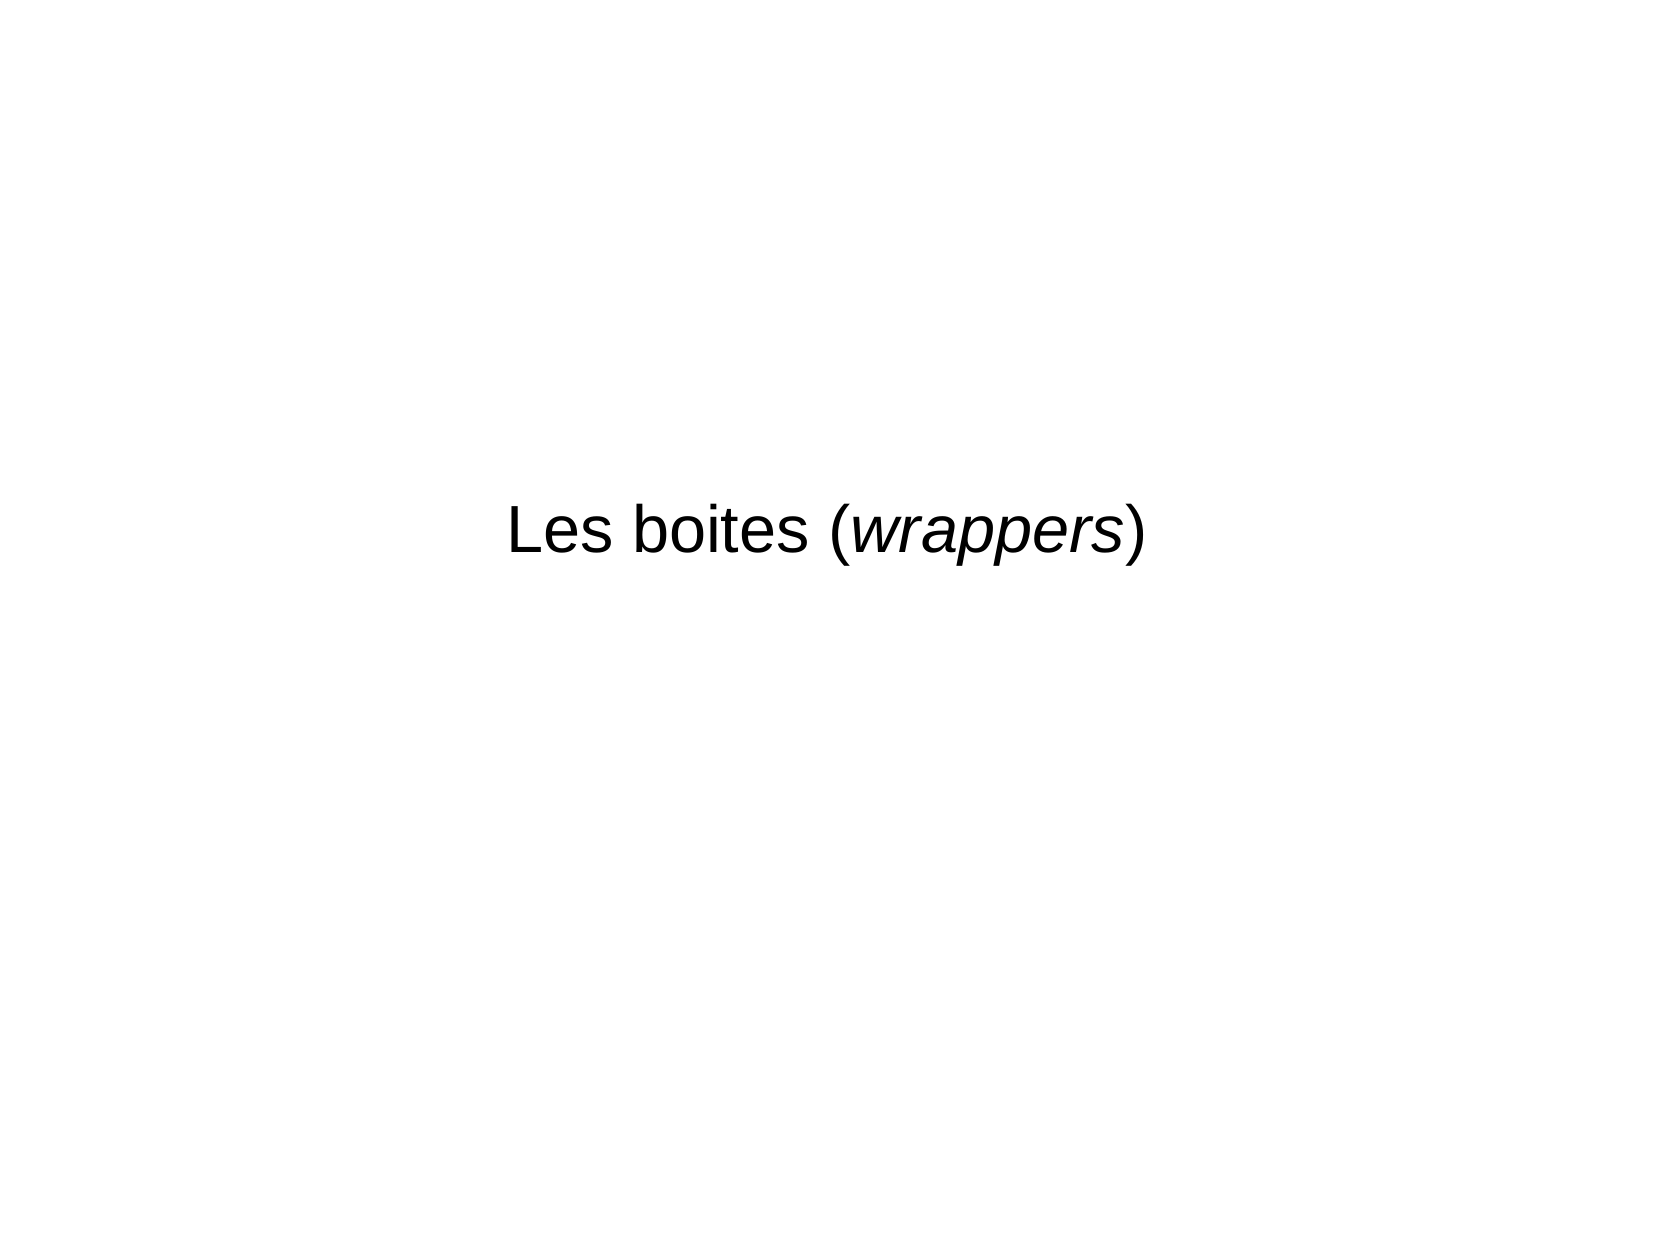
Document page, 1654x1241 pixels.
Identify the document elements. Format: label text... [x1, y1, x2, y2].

subtitle Les boites (wrappers) [82, 49, 1571, 1010]
